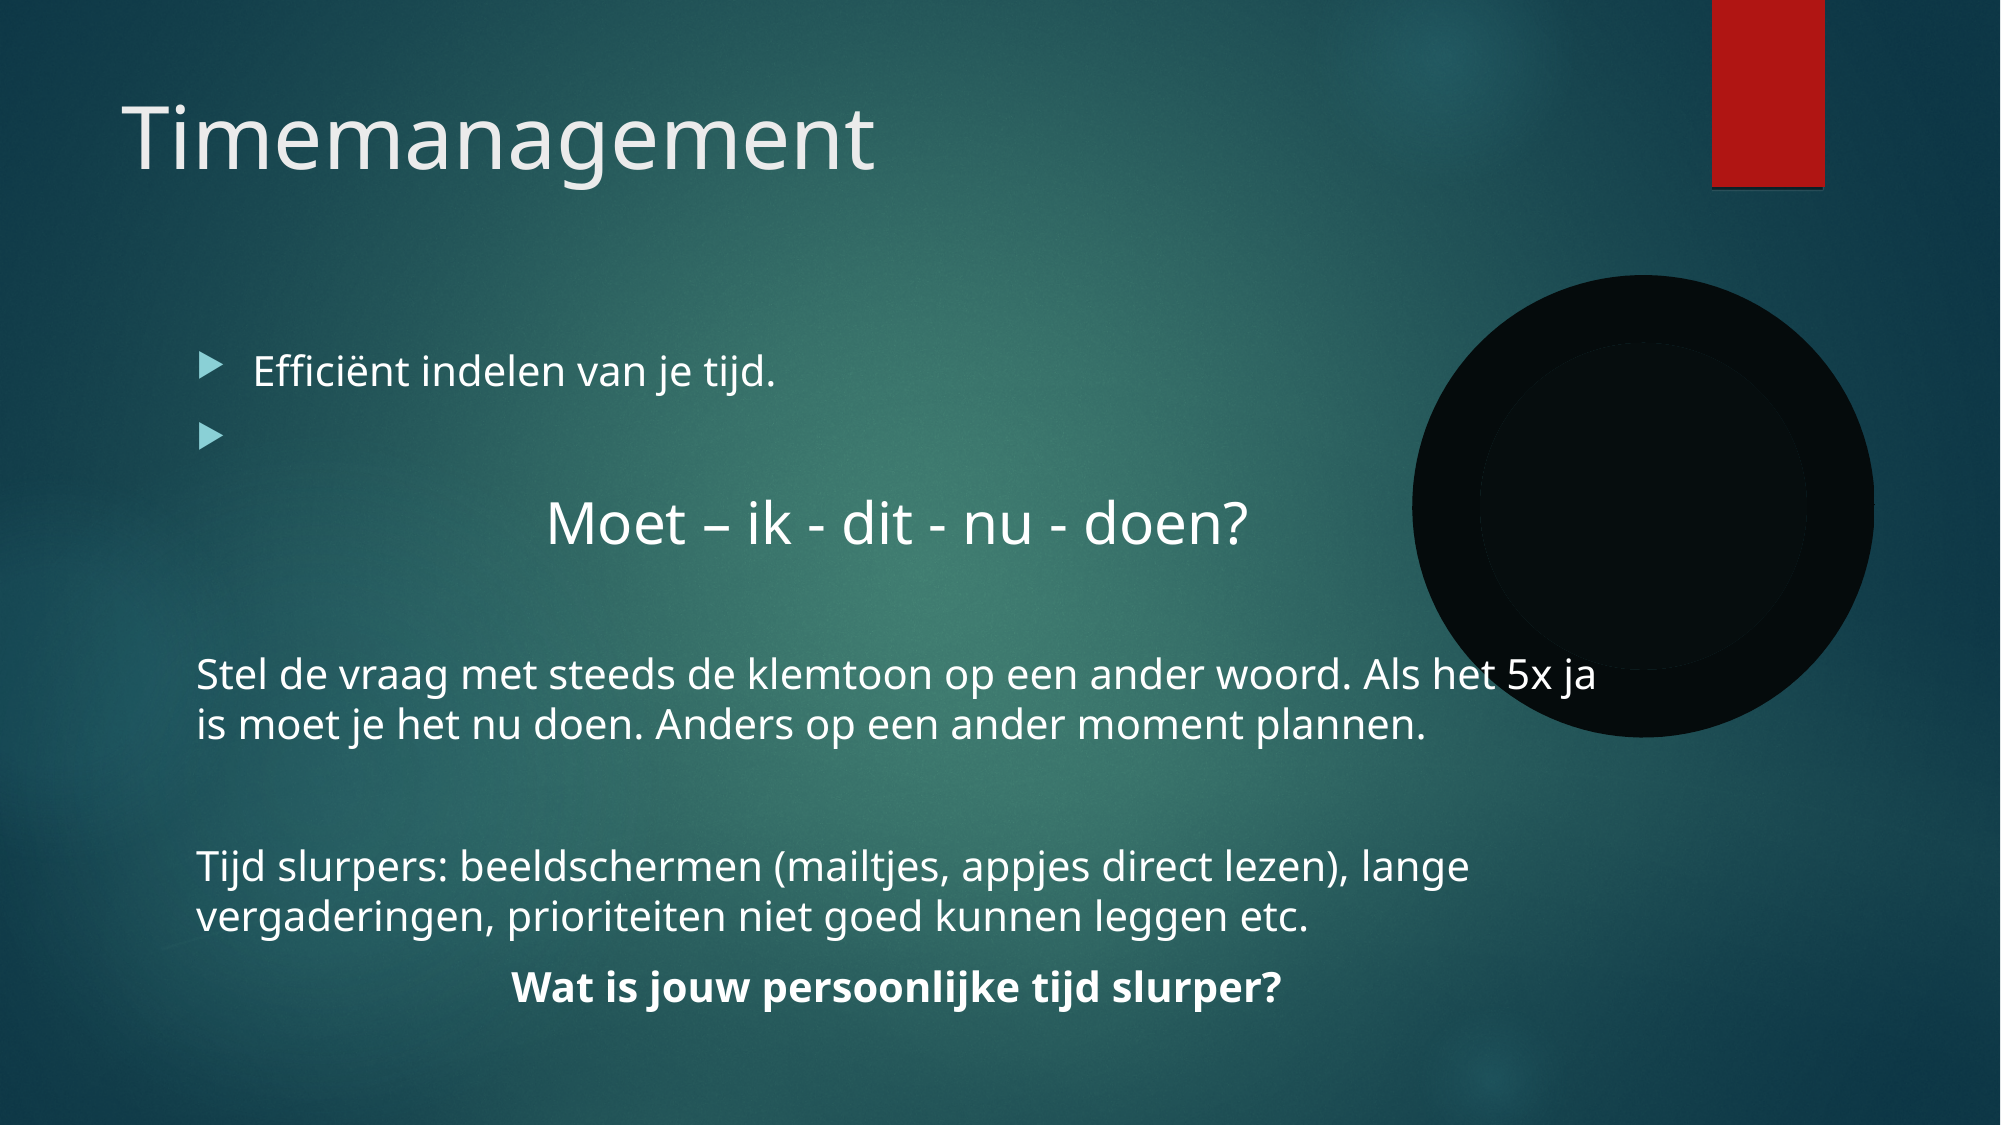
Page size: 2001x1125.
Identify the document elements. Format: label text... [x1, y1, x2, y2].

list Efficiënt indelen van je tijd. Moet – ik - dit - nu - doen? Stel de vraag met steeds de klemtoon op een ander woord. Als het 5x ja is moet je het nu doen. Anders op een ander moment plannen. Tijd slurpers: beeldschermen (mailtjes, appjes direct lezen), lange vergaderingen, prioriteiten niet goed kunnen leggen etc. Wat is jouw persoonlijke tijd slurper? [181, 336, 1649, 1026]
title Timemanagement [106, 74, 1649, 305]
